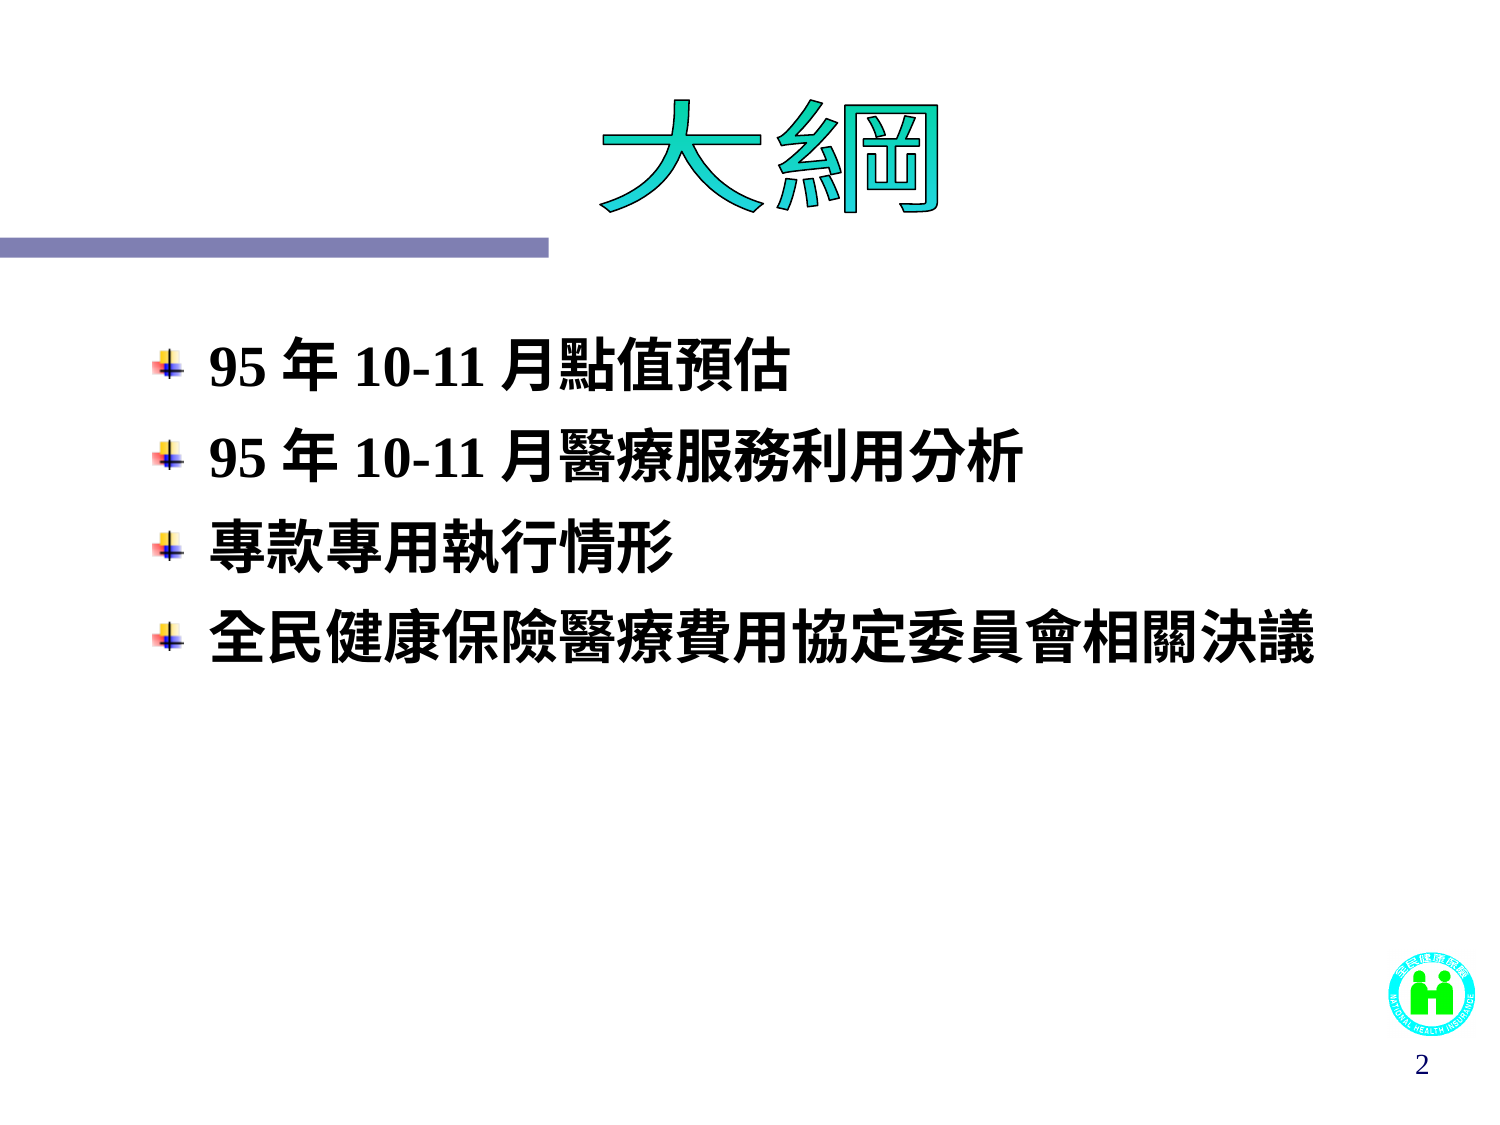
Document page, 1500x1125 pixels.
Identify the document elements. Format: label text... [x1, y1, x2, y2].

text_box 大綱 [844, 105, 938, 213]
list 95年10-11月點值預估 95年10-11月醫療服務利用分析 專款專用執行情形 全民健康保險醫療費用協定委員會相關決議 [137, 299, 1338, 1000]
text_box 大綱 [777, 178, 797, 211]
text_box 大綱 [803, 178, 818, 207]
text_box [1400, 1037, 1476, 1125]
text_box 大綱 [599, 100, 764, 213]
text_box 大綱 [863, 115, 920, 190]
text_box 大綱 [777, 99, 842, 201]
